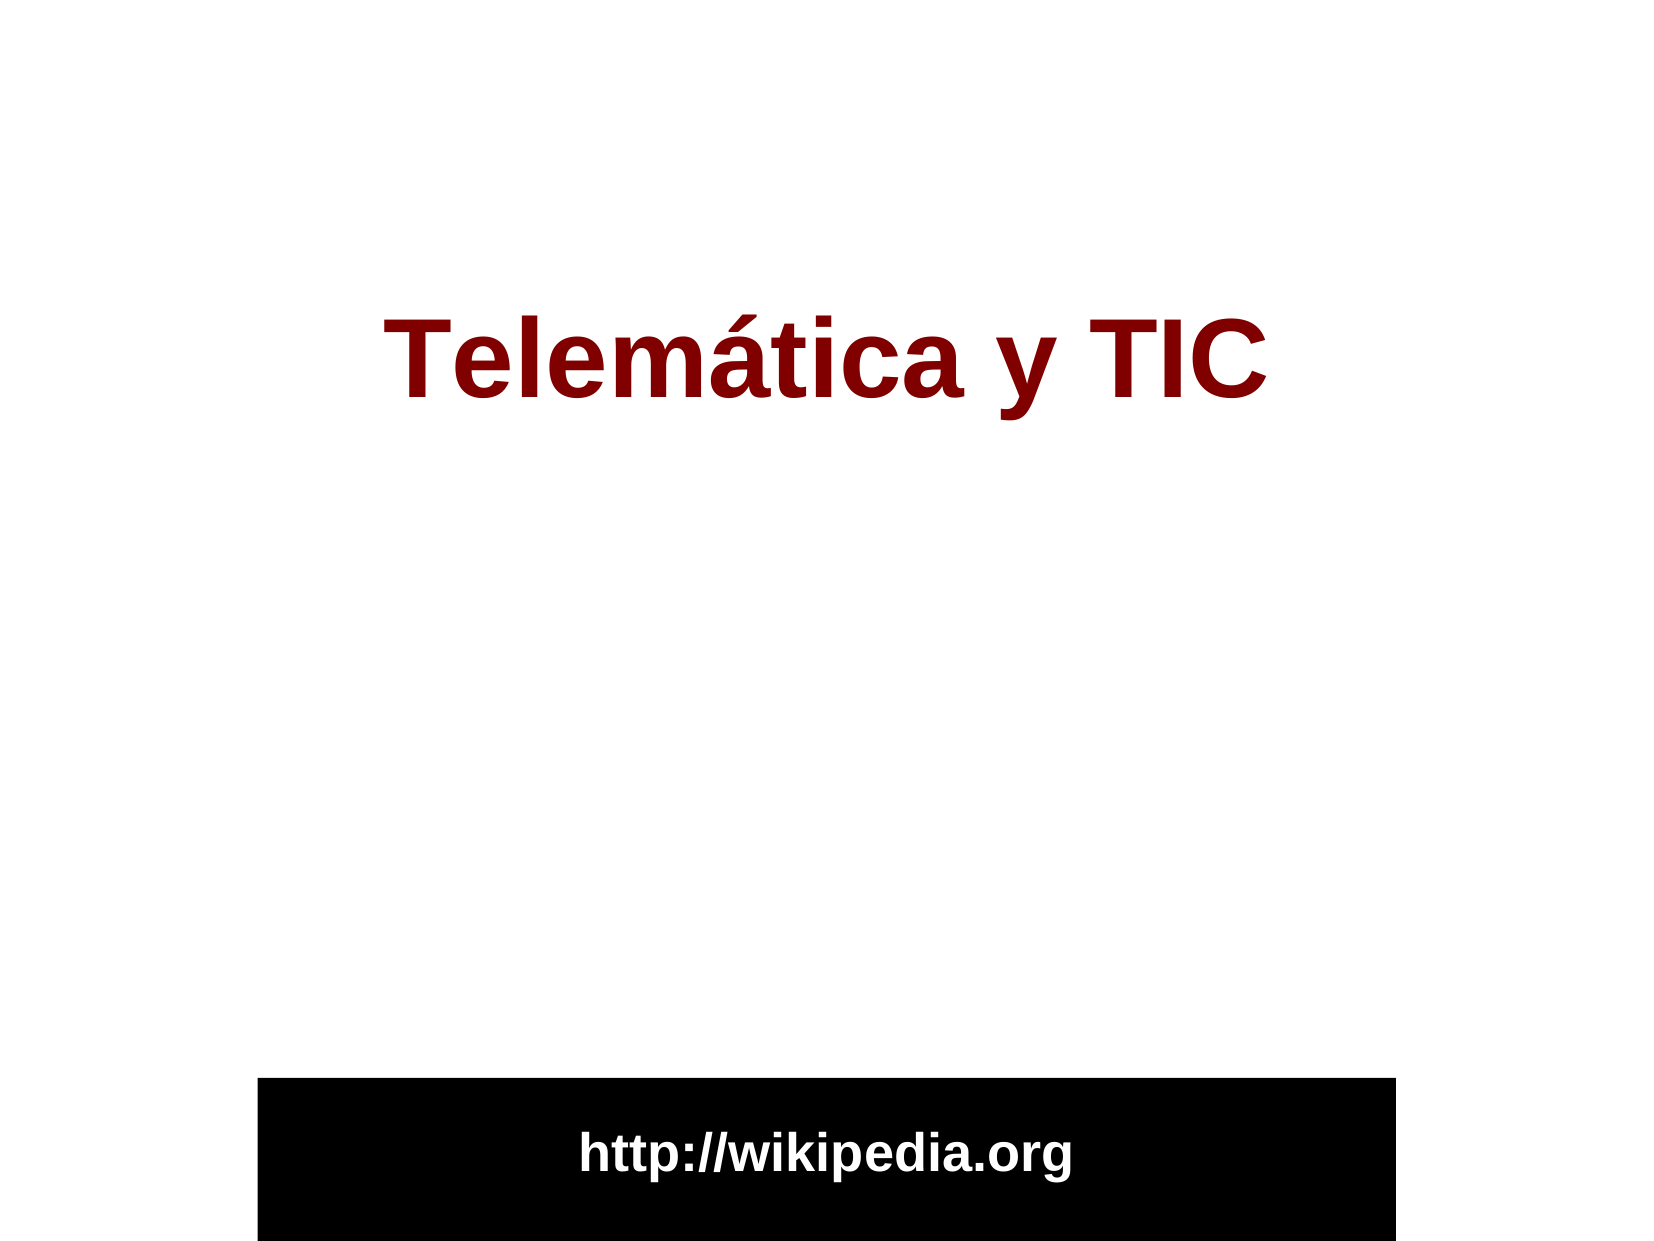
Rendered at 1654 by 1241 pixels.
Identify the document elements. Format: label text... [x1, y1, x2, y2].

title Telemática y TIC [88, 295, 1565, 421]
text_box http://wikipedia.org [257, 1077, 1396, 1241]
